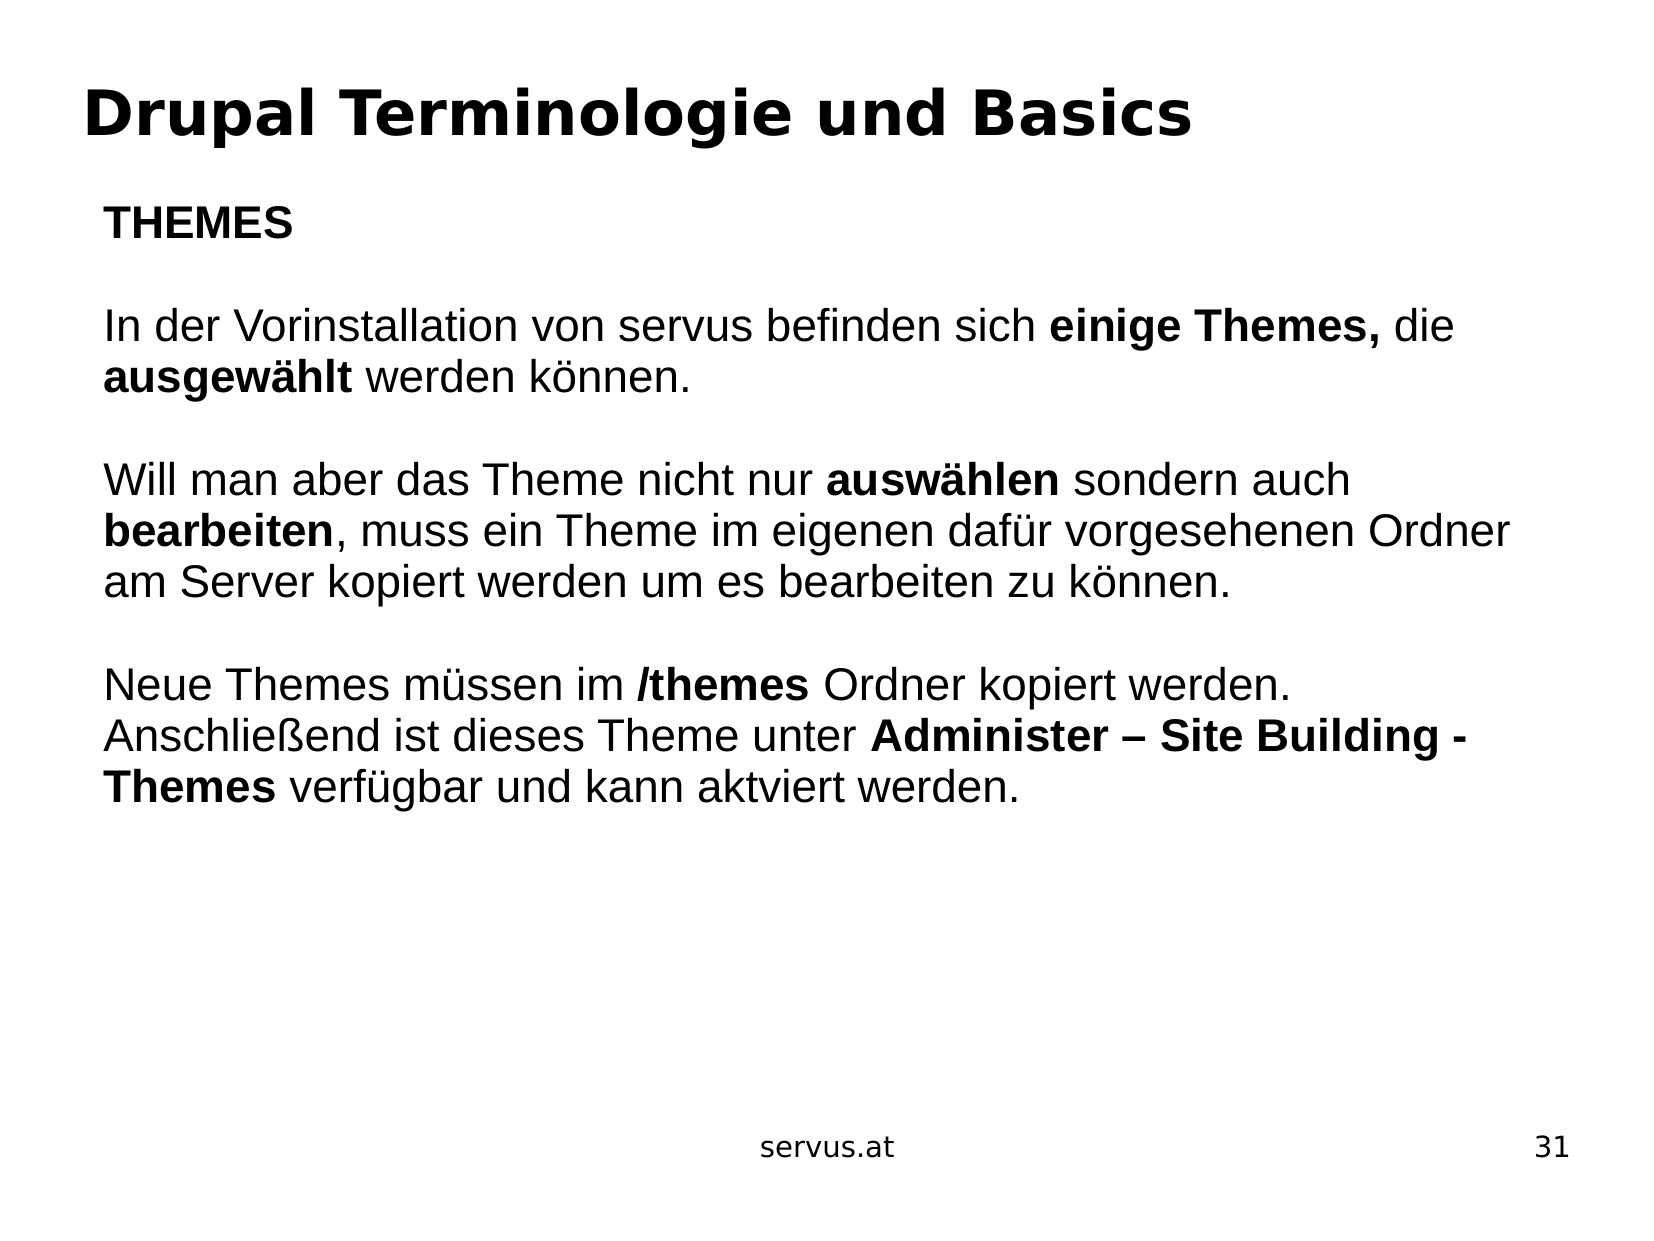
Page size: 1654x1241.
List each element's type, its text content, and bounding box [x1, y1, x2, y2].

text_box THEMES In der Vorinstallation von servus befinden sich einige Themes, die ausgewählt werden können. Will man aber das Theme nicht nur auswählen sondern auch bearbeiten, muss ein Theme im eigenen dafür vorgesehenen Ordner am Server kopiert werden um es bearbeiten zu können. Neue Themes müssen im /themes Ordner kopiert werden. Anschließend ist dieses Theme unter Administer – Site Building - Themes verfügbar und kann aktviert werden. [88, 190, 1565, 1241]
title Drupal Terminologie und Basics [82, 49, 1571, 178]
